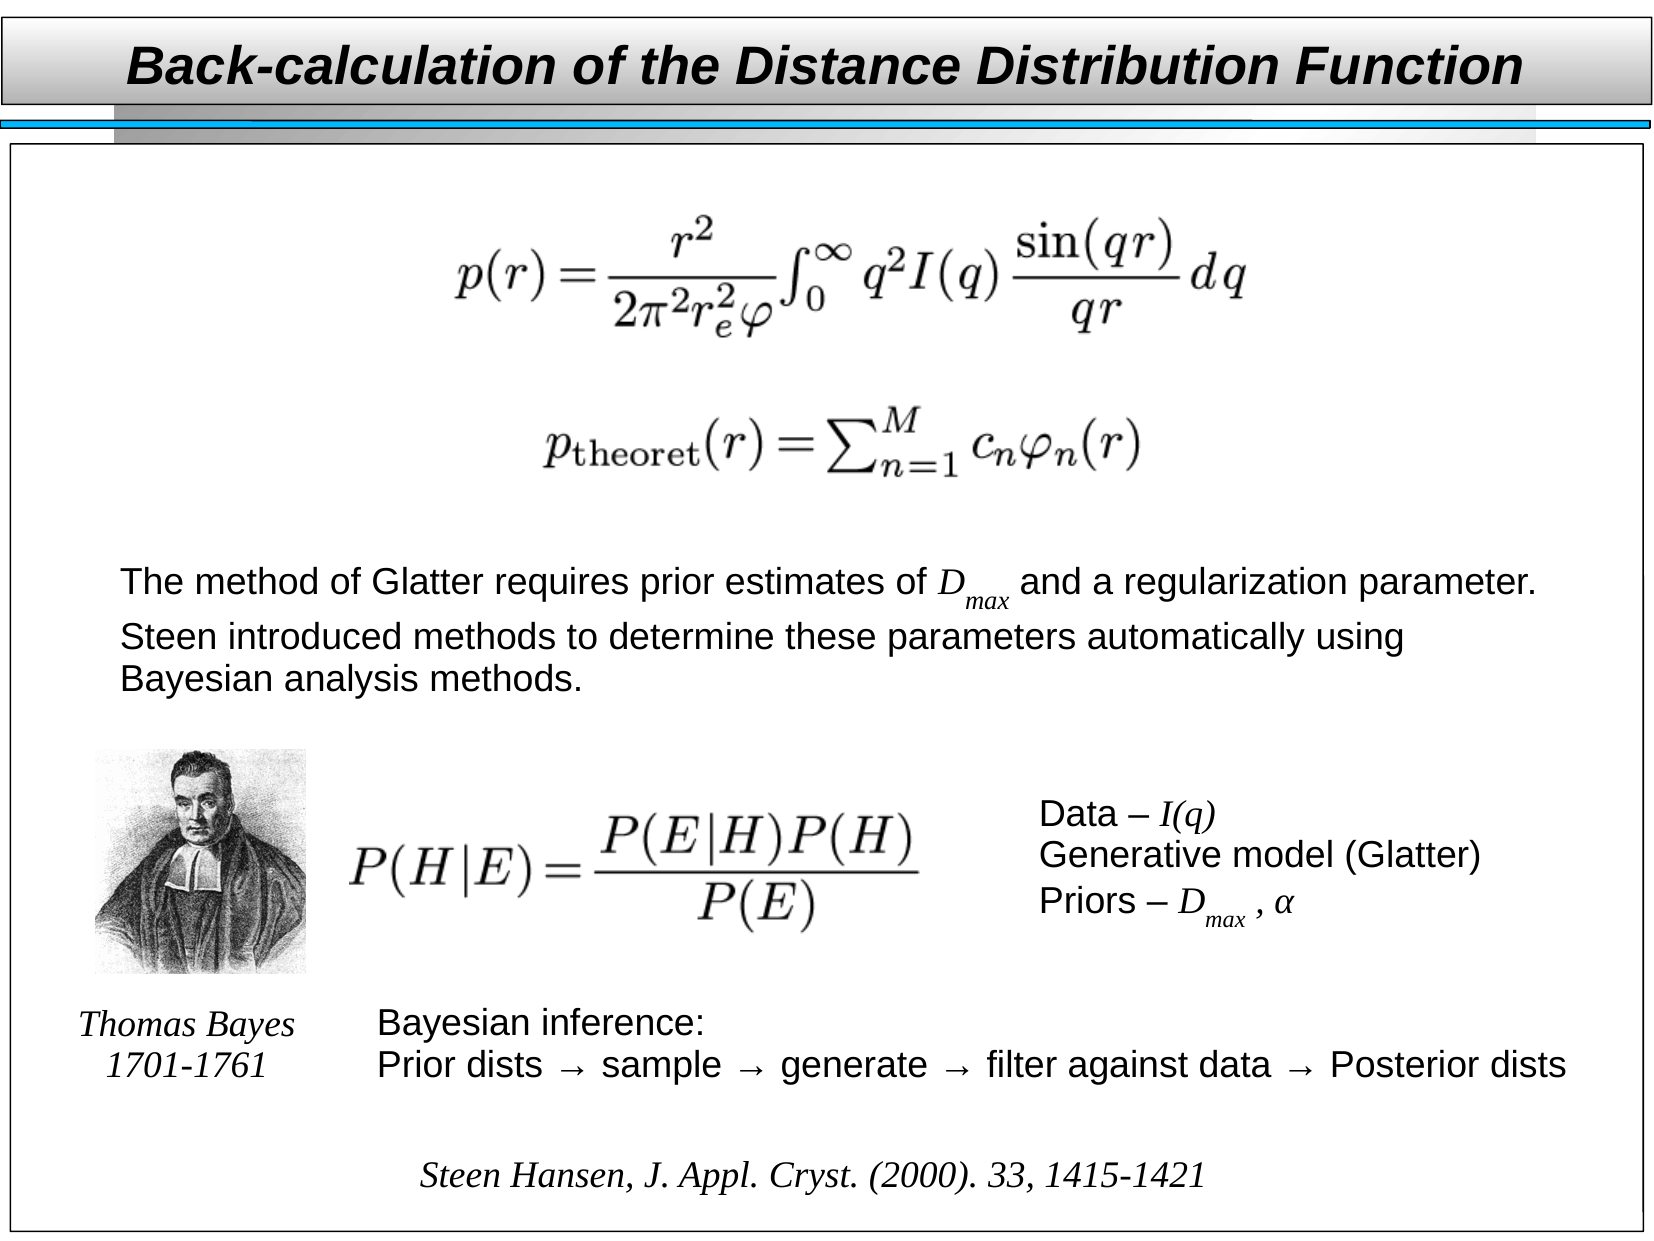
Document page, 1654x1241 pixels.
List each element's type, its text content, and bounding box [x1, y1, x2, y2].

picture [95, 749, 306, 975]
picture [510, 398, 1164, 493]
text_box Back-calculation of the Distance Distribution Function [1, 17, 1652, 105]
text_box Data – I(q) Generative model (Glatter) Priors – Dmax , α [1024, 784, 1505, 940]
picture [349, 812, 920, 934]
text_box Thomas Bayes 1701-1761 [63, 995, 311, 1094]
text_box The method of Glatter requires prior estimates of Dmax and a regularization parameter. Steen introduced methods to determine these parameters automatically using Bayesian analysis methods. [105, 546, 1561, 898]
picture [442, 190, 1268, 355]
text_box Steen Hansen, J. Appl. Cryst. (2000). 33, 1415-1421 [405, 1146, 1231, 1241]
text_box Bayesian inference: Prior dists → sample → generate → filter against data → Posterior dists [362, 994, 1583, 1093]
text_box [0, 120, 1651, 129]
